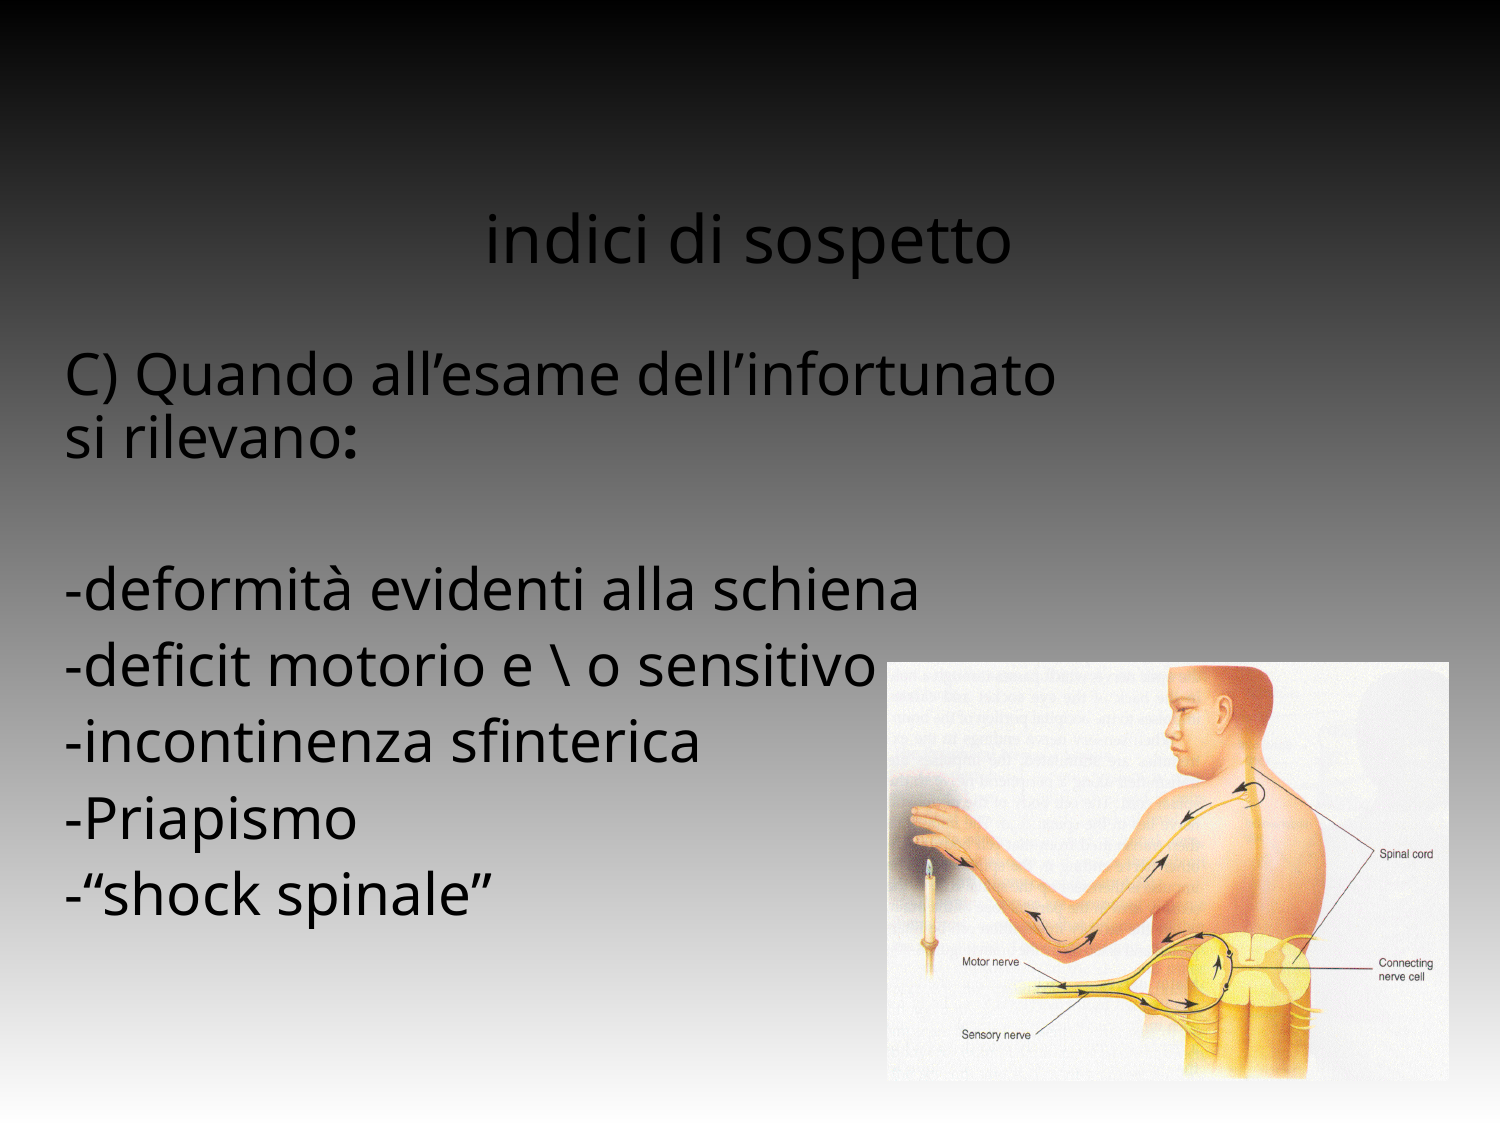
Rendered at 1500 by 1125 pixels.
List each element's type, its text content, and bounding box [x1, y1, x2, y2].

picture [887, 662, 1449, 1081]
title indici di sospetto [112, 99, 1388, 288]
list C) Quando all’esame dell’infortunato si rilevano: -deformità evidenti alla schiena -deficit motorio e \ o sensitivo -incontinenza sfinterica -Priapismo -“shock spinale” [50, 337, 1101, 891]
